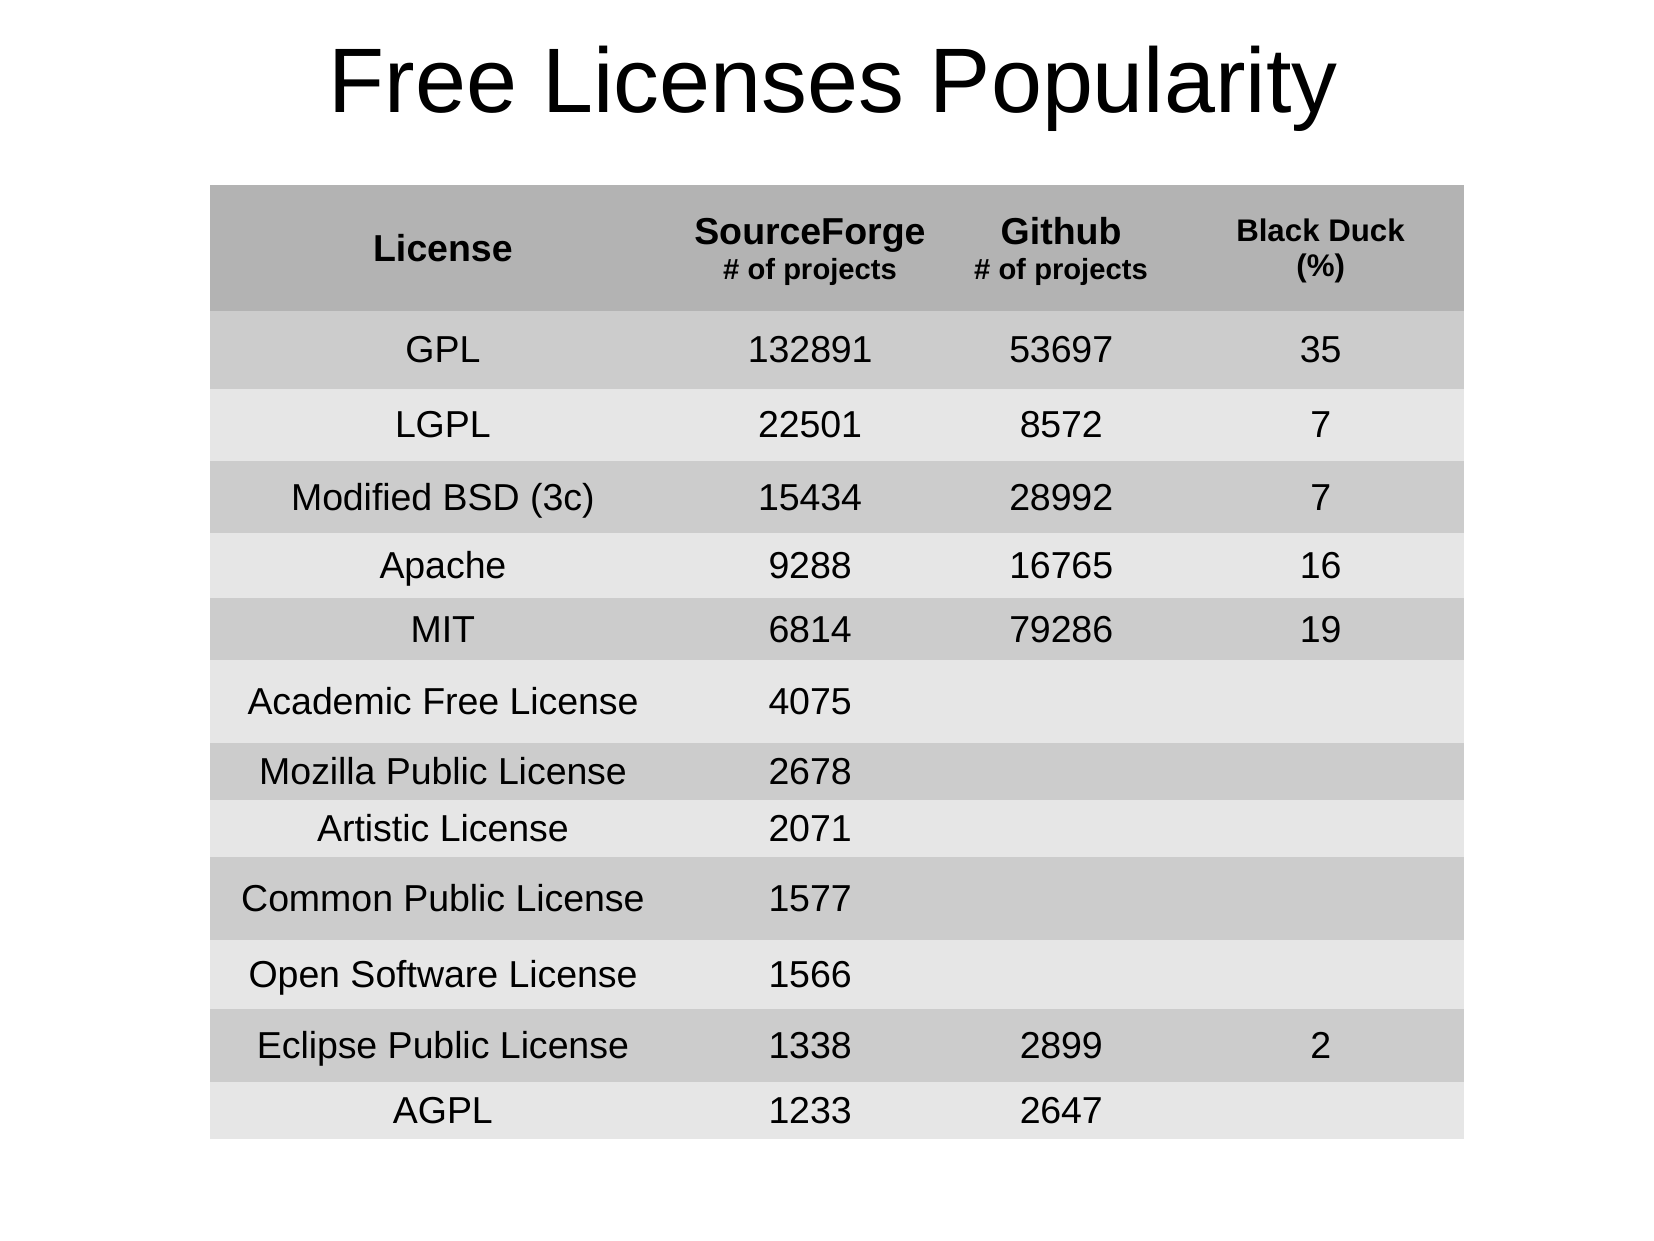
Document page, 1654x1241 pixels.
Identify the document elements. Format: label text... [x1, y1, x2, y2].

table_cell [945, 743, 1178, 800]
table_cell AGPL [210, 1082, 675, 1139]
table_cell Academic Free License [210, 660, 675, 743]
table_cell Eclipse Public License [210, 1009, 675, 1082]
table_cell Common Public License [210, 857, 675, 940]
table_cell 6814 [675, 598, 945, 660]
table_cell 1577 [675, 857, 945, 940]
table_cell Apache [210, 533, 675, 598]
table_cell Open Software License [210, 940, 675, 1009]
table_cell 2678 [675, 743, 945, 800]
table_cell [1178, 857, 1464, 940]
table_cell 1233 [675, 1082, 945, 1139]
table_cell [1178, 660, 1464, 743]
table_cell 8572 [945, 389, 1178, 461]
table_cell 132891 [675, 311, 945, 389]
title Free Licenses Popularity [90, 30, 1579, 131]
table_cell 7 [1178, 389, 1464, 461]
table_cell [945, 940, 1178, 1009]
table_header License [210, 185, 675, 311]
table_cell Artistic License [210, 800, 675, 857]
table_cell [945, 660, 1178, 743]
table_cell 16 [1178, 533, 1464, 598]
table_cell 4075 [675, 660, 945, 743]
table_cell 28992 [945, 461, 1178, 533]
table_cell Modified BSD (3c) [210, 461, 675, 533]
table_cell 2 [1178, 1009, 1464, 1082]
table_cell [945, 800, 1178, 857]
table_cell 1566 [675, 940, 945, 1009]
table_cell MIT [210, 598, 675, 660]
table_cell 2899 [945, 1009, 1178, 1082]
table_header SourceForge # of projects [675, 185, 945, 311]
table_cell 53697 [945, 311, 1178, 389]
table_cell [1178, 800, 1464, 857]
table_cell [1178, 940, 1464, 1009]
table_cell 19 [1178, 598, 1464, 660]
table_cell 1338 [675, 1009, 945, 1082]
table_cell [1178, 743, 1464, 800]
table_cell 22501 [675, 389, 945, 461]
table_cell 2647 [945, 1082, 1178, 1139]
table_cell 16765 [945, 533, 1178, 598]
table_cell [945, 857, 1178, 940]
table_header Github # of projects [945, 185, 1178, 311]
table_cell 15434 [675, 461, 945, 533]
table_cell Mozilla Public License [210, 743, 675, 800]
table_cell GPL [210, 311, 675, 389]
table_cell 9288 [675, 533, 945, 598]
table_cell [1178, 1082, 1464, 1139]
table_cell 35 [1178, 311, 1464, 389]
table_header Black Duck (%) [1178, 185, 1464, 311]
table_cell 79286 [945, 598, 1178, 660]
table_cell 7 [1178, 461, 1464, 533]
table_cell LGPL [210, 389, 675, 461]
table_cell 2071 [675, 800, 945, 857]
